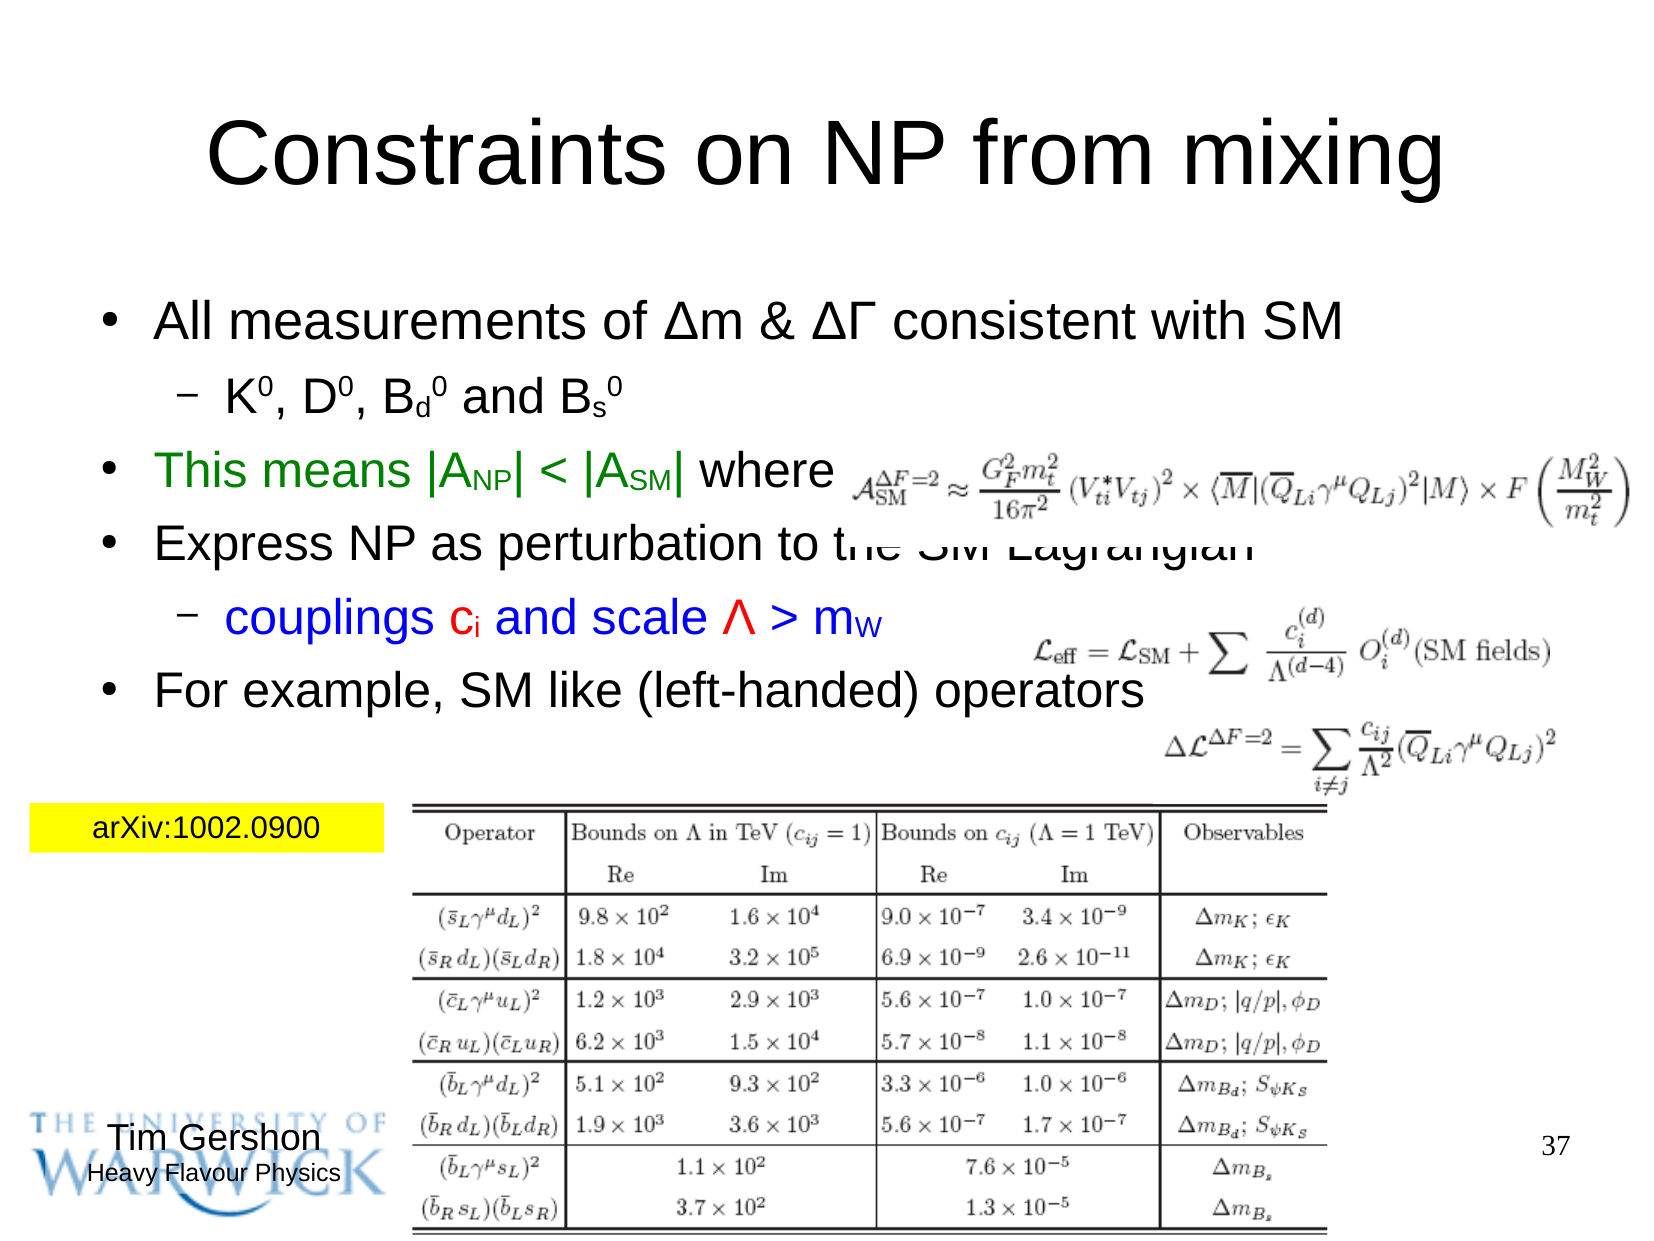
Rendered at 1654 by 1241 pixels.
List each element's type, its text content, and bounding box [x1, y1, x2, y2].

text_box Tim Gershon Heavy Flavour Physics [45, 1108, 383, 1194]
picture [1153, 694, 1564, 804]
title Constraints on NP from mixing [82, 56, 1571, 250]
text_box arXiv:1002.0900 [29, 803, 384, 853]
picture [19, 1094, 1347, 1241]
picture [844, 436, 1633, 547]
list All measurements of Δm & ΔΓ consistent with SM K0, D0, Bd0 and Bs0 This means |ANP| < |ASM| where Express NP as perturbation to the SM Lagrangian couplings ci and scale Λ > mW For example, SM like (left-handed) operators [82, 290, 1571, 1094]
